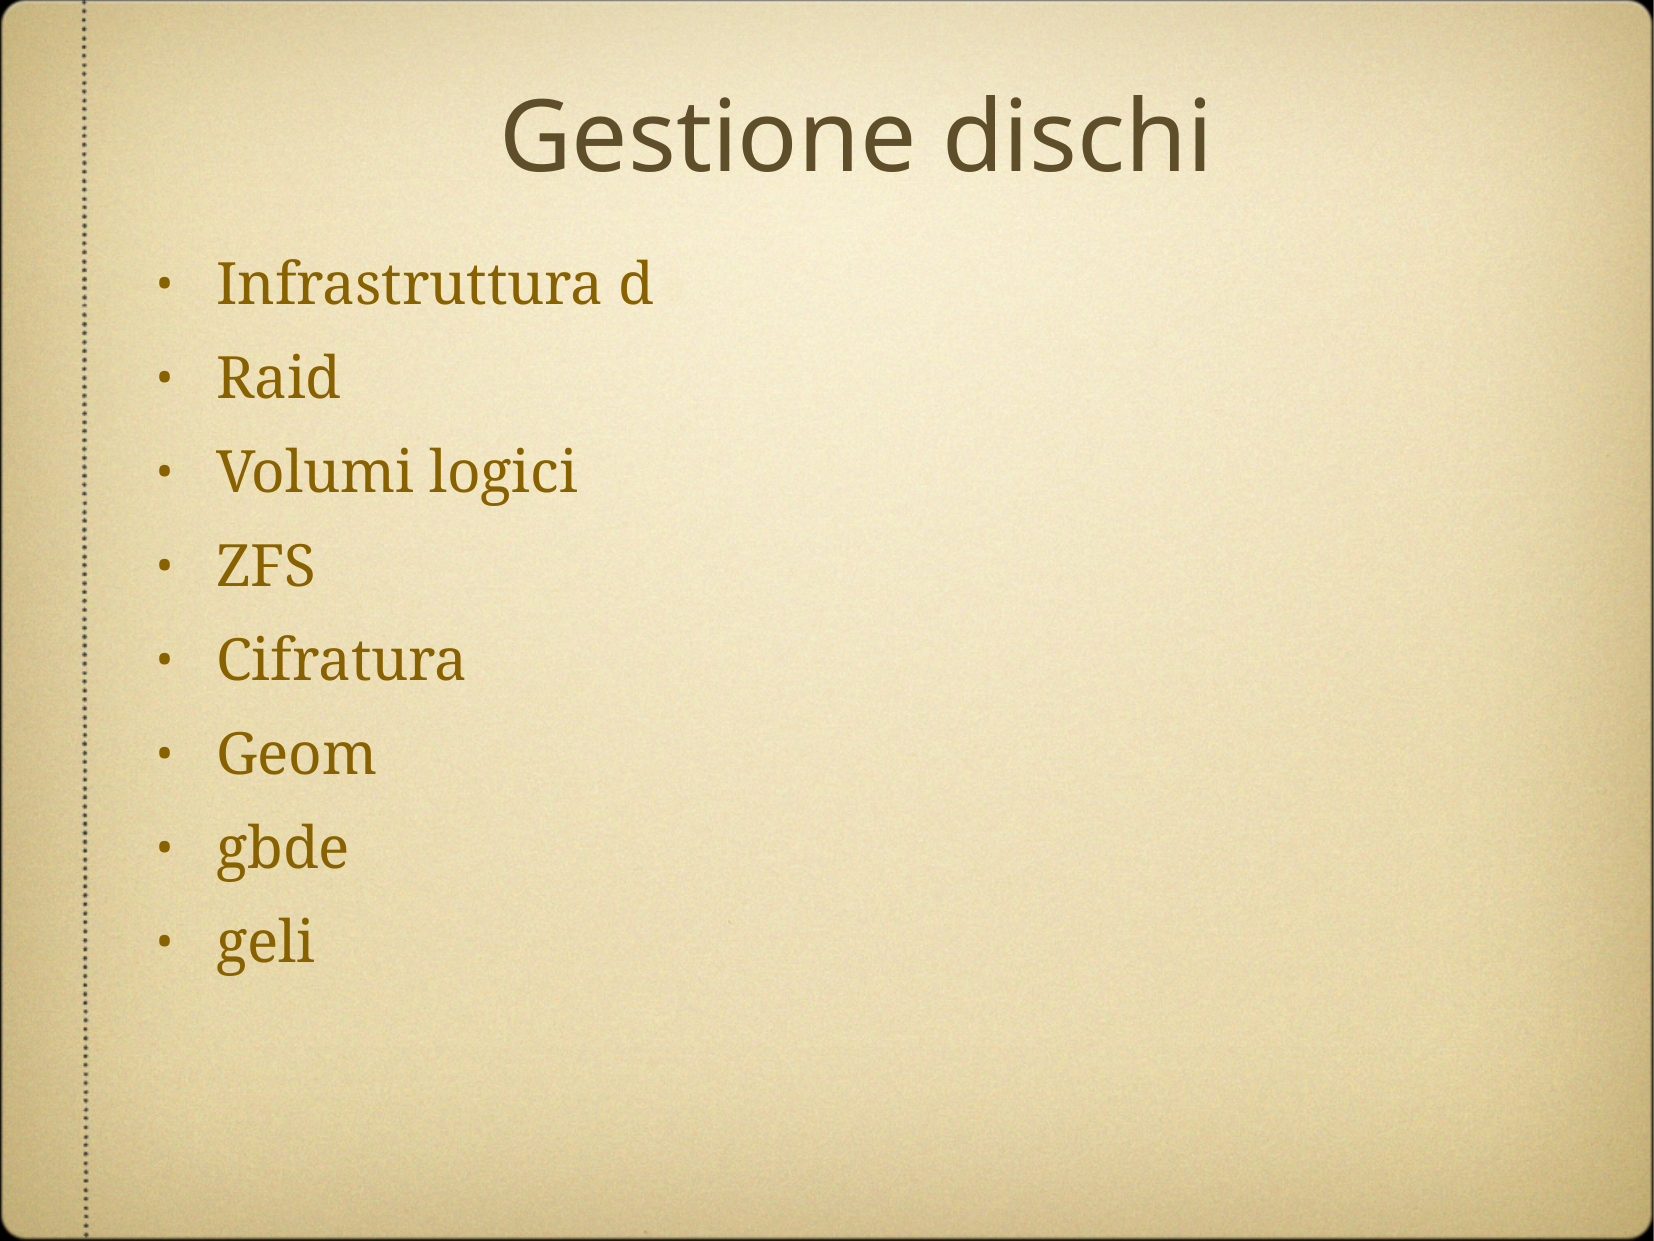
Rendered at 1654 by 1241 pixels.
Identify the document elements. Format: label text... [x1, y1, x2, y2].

list Infrastruttura d Raid Volumi logici ZFS Cifratura Geom gbde geli [121, 242, 1612, 1173]
title Gestione dischi [118, 0, 1595, 265]
picture [0, 0, 1654, 1241]
